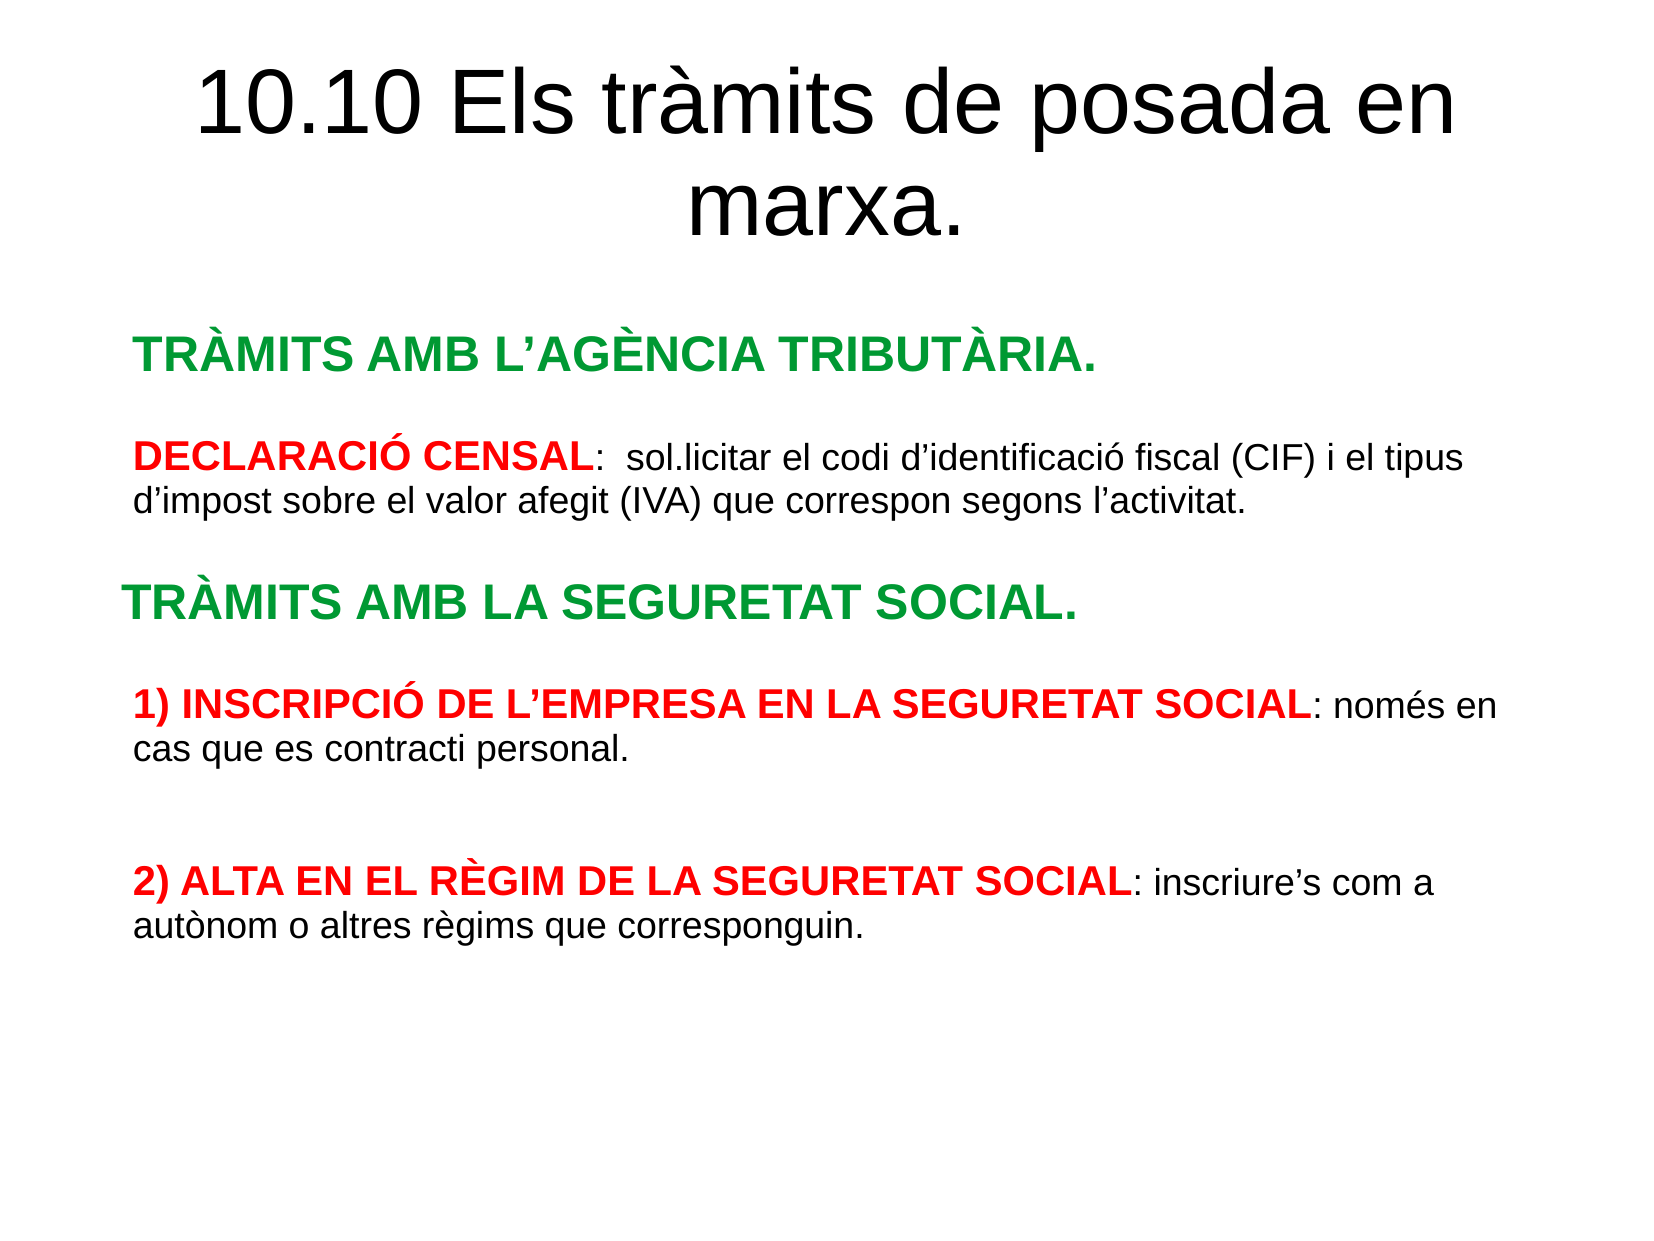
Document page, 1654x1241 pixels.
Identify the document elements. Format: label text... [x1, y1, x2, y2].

text_box TRÀMITS AMB L’AGÈNCIA TRIBUTÀRIA. [118, 318, 1252, 390]
text_box 1) INSCRIPCIÓ DE L’EMPRESA EN LA SEGURETAT SOCIAL: només en cas que es contracti personal. 2) ALTA EN EL RÈGIM DE LA SEGURETAT SOCIAL: inscriure’s com a autònom o altres règims que corresponguin. [118, 673, 1536, 954]
title 10.10 Els tràmits de posada en marxa. [82, 49, 1571, 257]
text_box DECLARACIÓ CENSAL: sol.licitar el codi d’identificació fiscal (CIF) i el tipus d’impost sobre el valor afegit (IVA) que correspon segons l’activitat. [118, 425, 1571, 529]
text_box TRÀMITS AMB LA SEGURETAT SOCIAL. [106, 566, 1241, 638]
